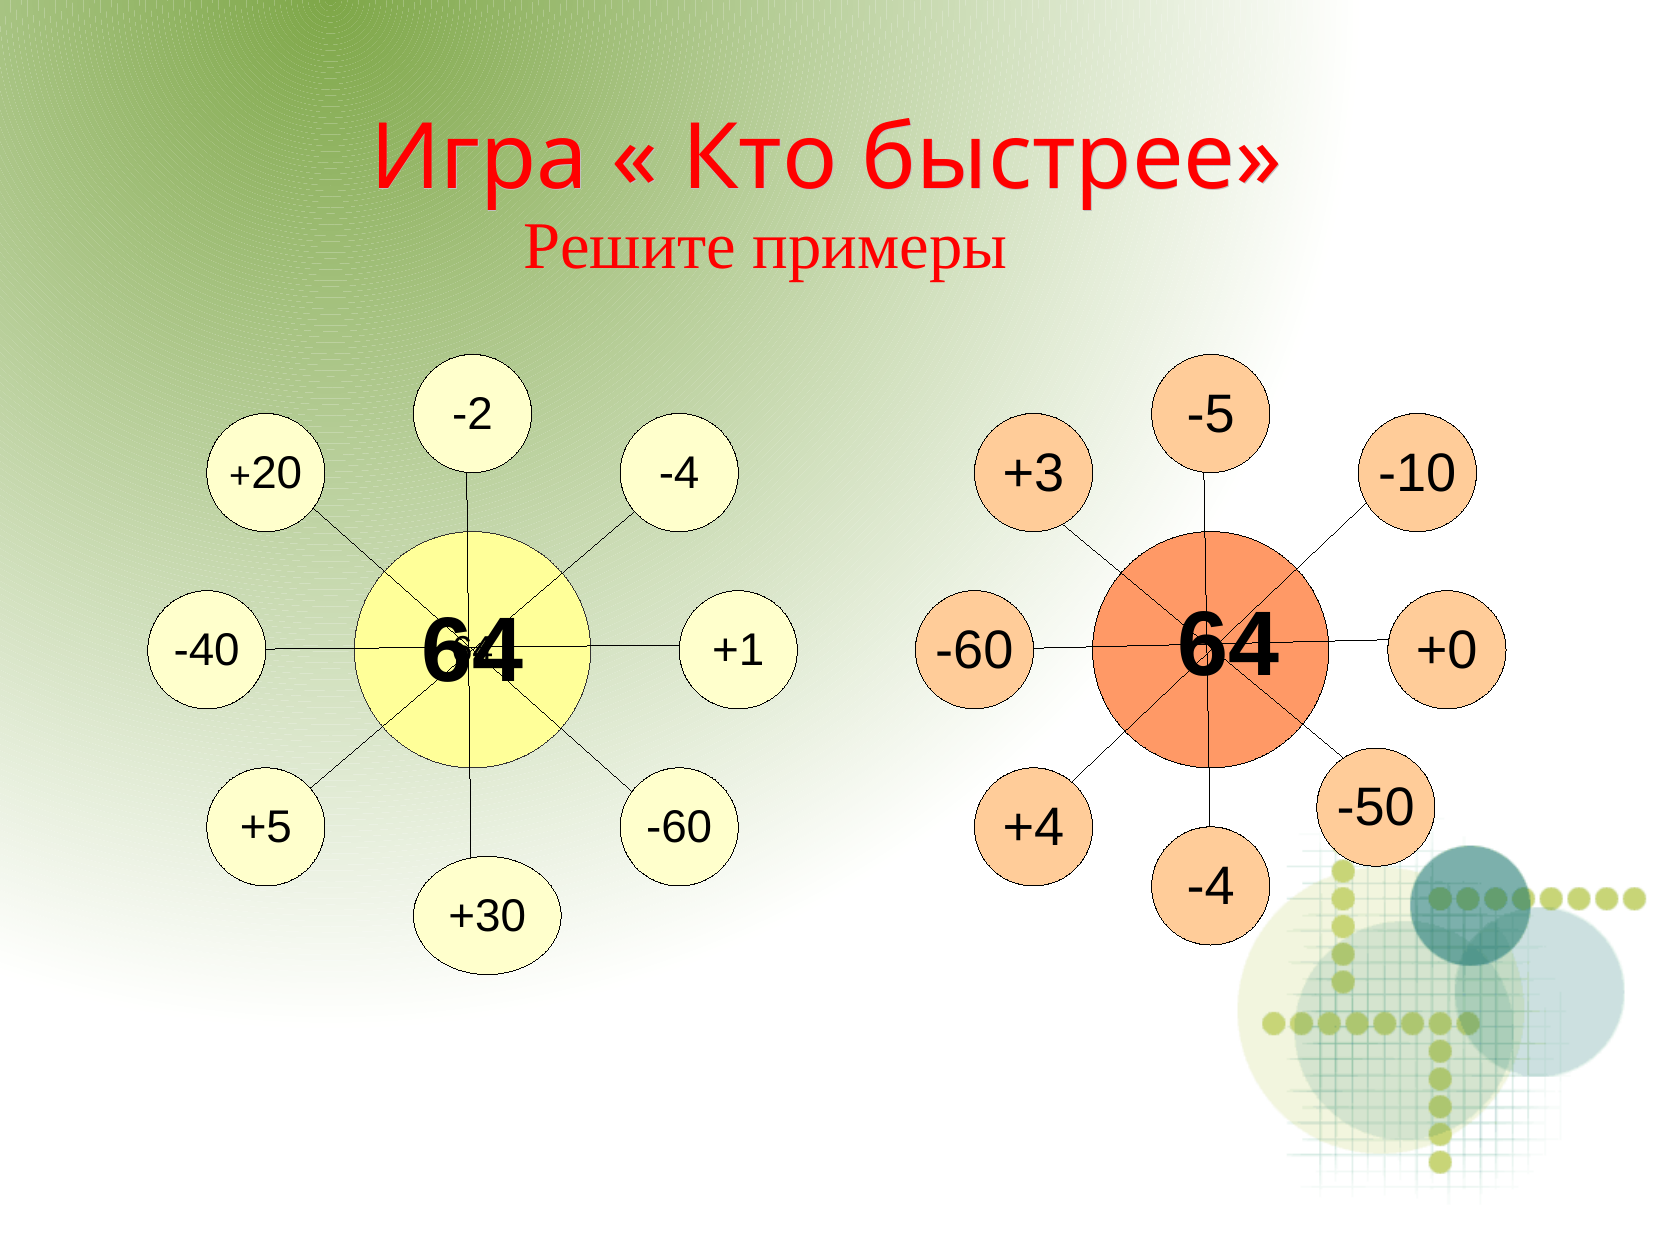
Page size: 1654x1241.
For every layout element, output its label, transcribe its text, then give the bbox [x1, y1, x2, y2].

text_box -40 [147, 590, 266, 709]
list [121, 252, 1566, 1127]
title Игра « Кто быстрее» [82, 56, 1571, 250]
text_box +4 [974, 767, 1093, 886]
text_box +3 [974, 413, 1093, 532]
text_box +0 [1387, 590, 1507, 709]
text_box -10 [1358, 413, 1477, 532]
text_box -60 [620, 767, 739, 886]
picture [1224, 792, 1654, 1211]
text_box -4 [1151, 826, 1270, 946]
text_box +20 [206, 413, 325, 532]
text_box -5 [1151, 354, 1270, 473]
text_box Решите примеры [505, 209, 1092, 284]
text_box +30 [413, 856, 562, 975]
text_box -60 [915, 590, 1034, 709]
text_box 64 [354, 531, 591, 768]
text_box +5 [206, 767, 325, 886]
text_box -4 [620, 413, 739, 532]
text_box [1092, 531, 1329, 768]
text_box -50 [1316, 748, 1435, 867]
text_box +1 [679, 590, 798, 709]
text_box -2 [413, 354, 532, 473]
